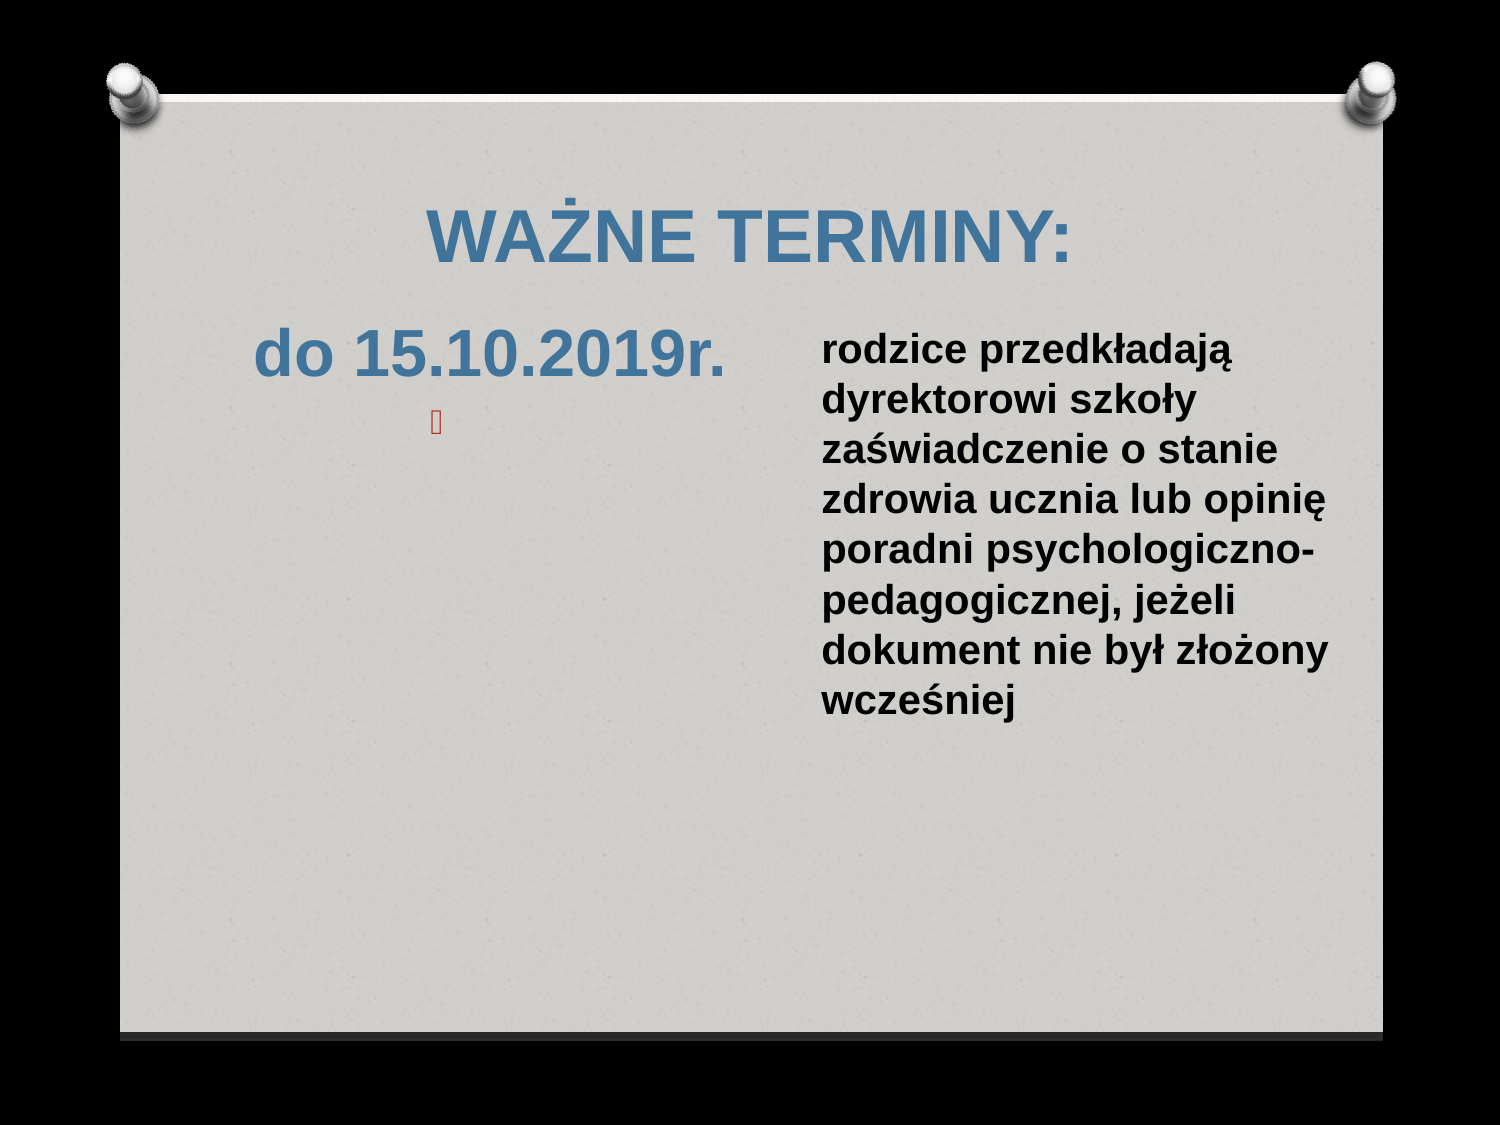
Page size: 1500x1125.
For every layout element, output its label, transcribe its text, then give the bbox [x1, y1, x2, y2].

title WAŻNE TERMINY: [179, 134, 1323, 314]
list do 15.10.2019r. [171, 302, 774, 858]
list rodzice przedkładają dyrektorowi szkoły zaświadczenie o stanie zdrowia ucznia lub opinię poradni psychologiczno-pedagogicznej, jeżeli dokument nie był złożony wcześniej [761, 314, 1353, 906]
